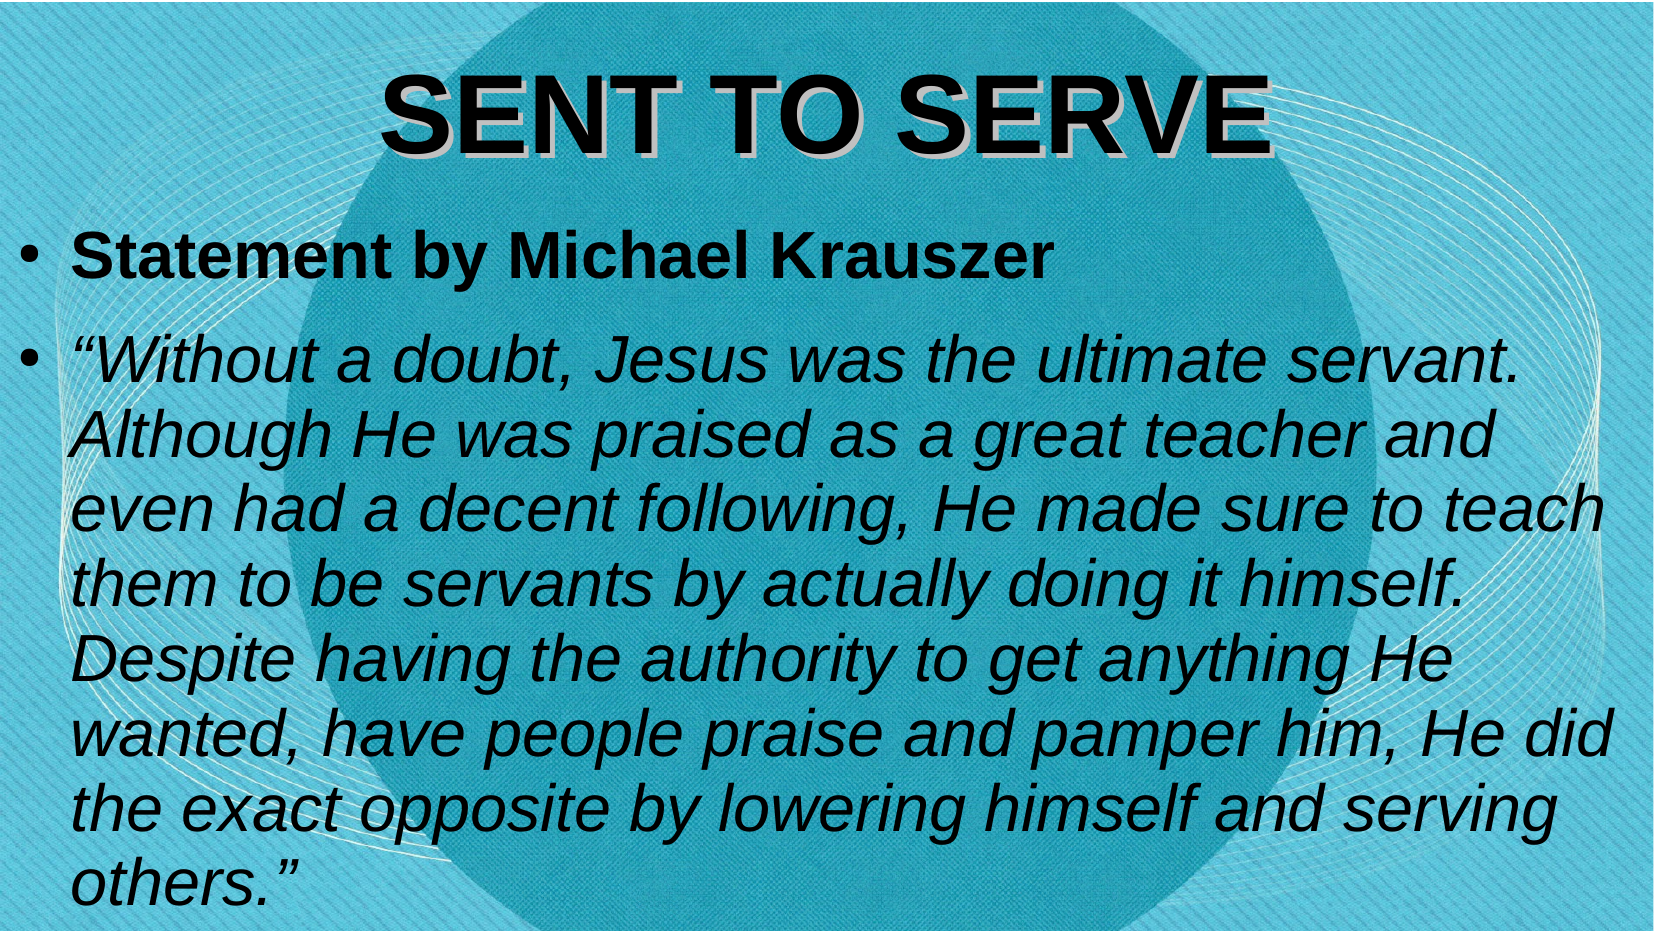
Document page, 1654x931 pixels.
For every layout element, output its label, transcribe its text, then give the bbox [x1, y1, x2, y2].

title SENT TO SERVE [82, 37, 1571, 193]
list Statement by Michael Krauszer “Without a doubt, Jesus was the ultimate servant. Although He was praised as a great teacher and even had a decent following, He made sure to teach them to be servants by actually doing it himself. Despite having the authority to get anything He wanted, have people praise and pamper him, He did the exact opposite by lowering himself and serving others.” [0, 217, 1651, 931]
picture [0, 2, 1654, 931]
